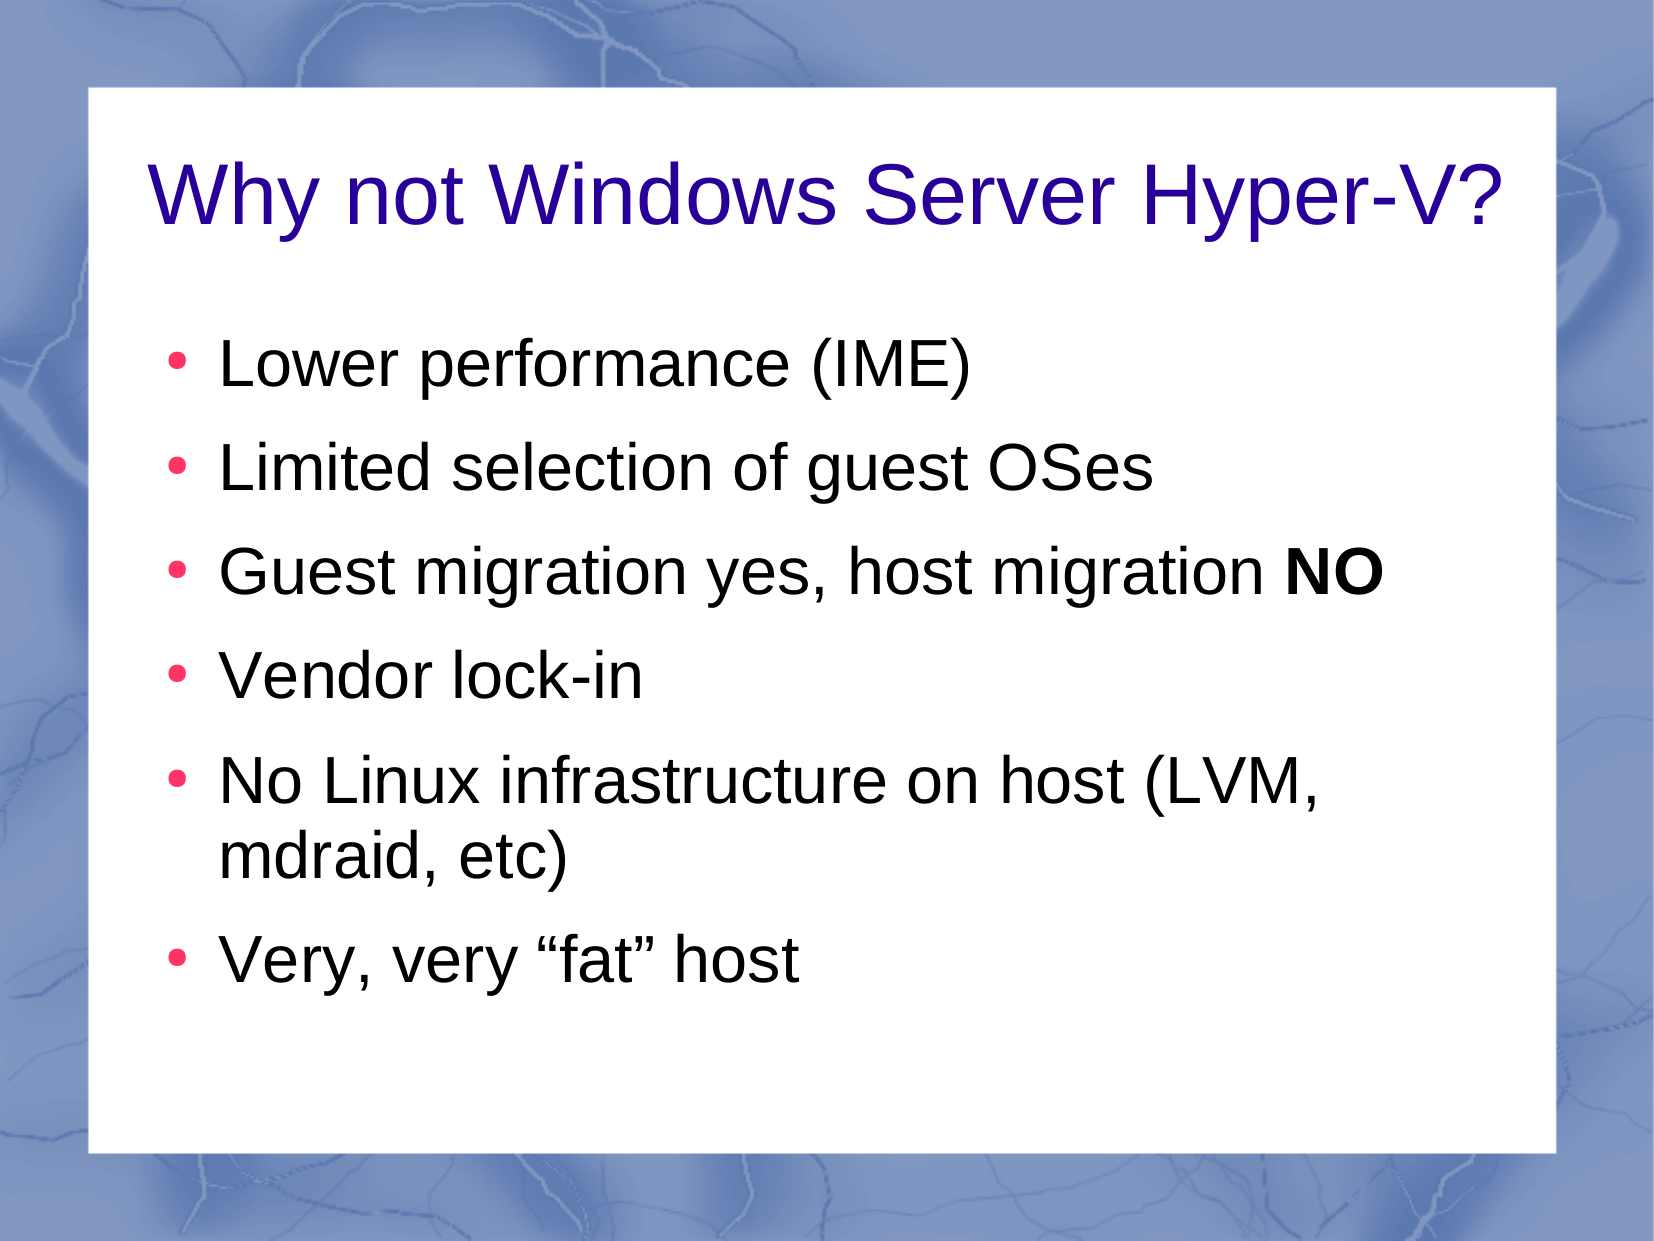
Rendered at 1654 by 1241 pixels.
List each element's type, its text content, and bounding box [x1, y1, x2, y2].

picture [0, 0, 1654, 1241]
title Why not Windows Server Hyper-V? [118, 90, 1536, 298]
list Lower performance (IME) Limited selection of guest OSes Guest migration yes, host migration NO Vendor lock-in No Linux infrastructure on host (LVM, mdraid, etc) Very, very “fat” host [147, 325, 1506, 1045]
